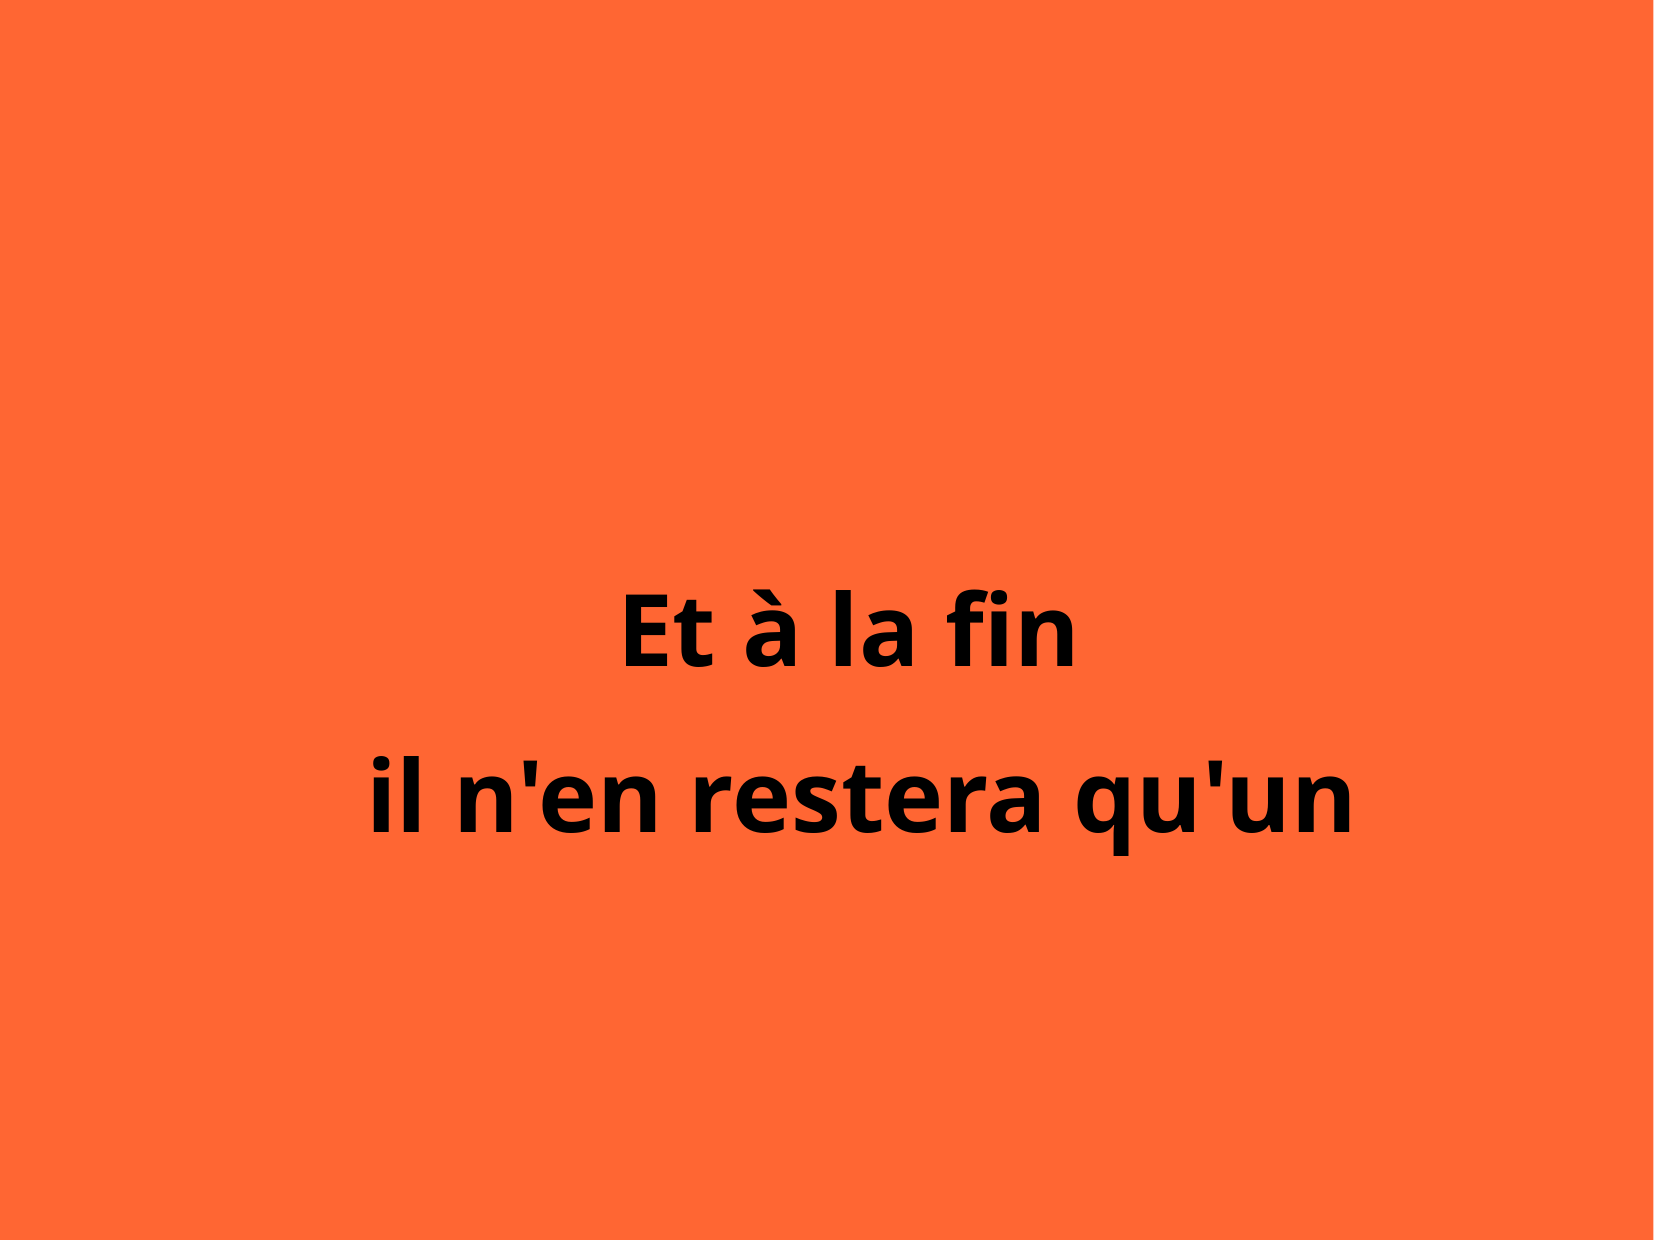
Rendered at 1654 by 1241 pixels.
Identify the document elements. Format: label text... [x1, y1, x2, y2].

list Et à la fin il n'en restera qu'un [82, 290, 1571, 1109]
